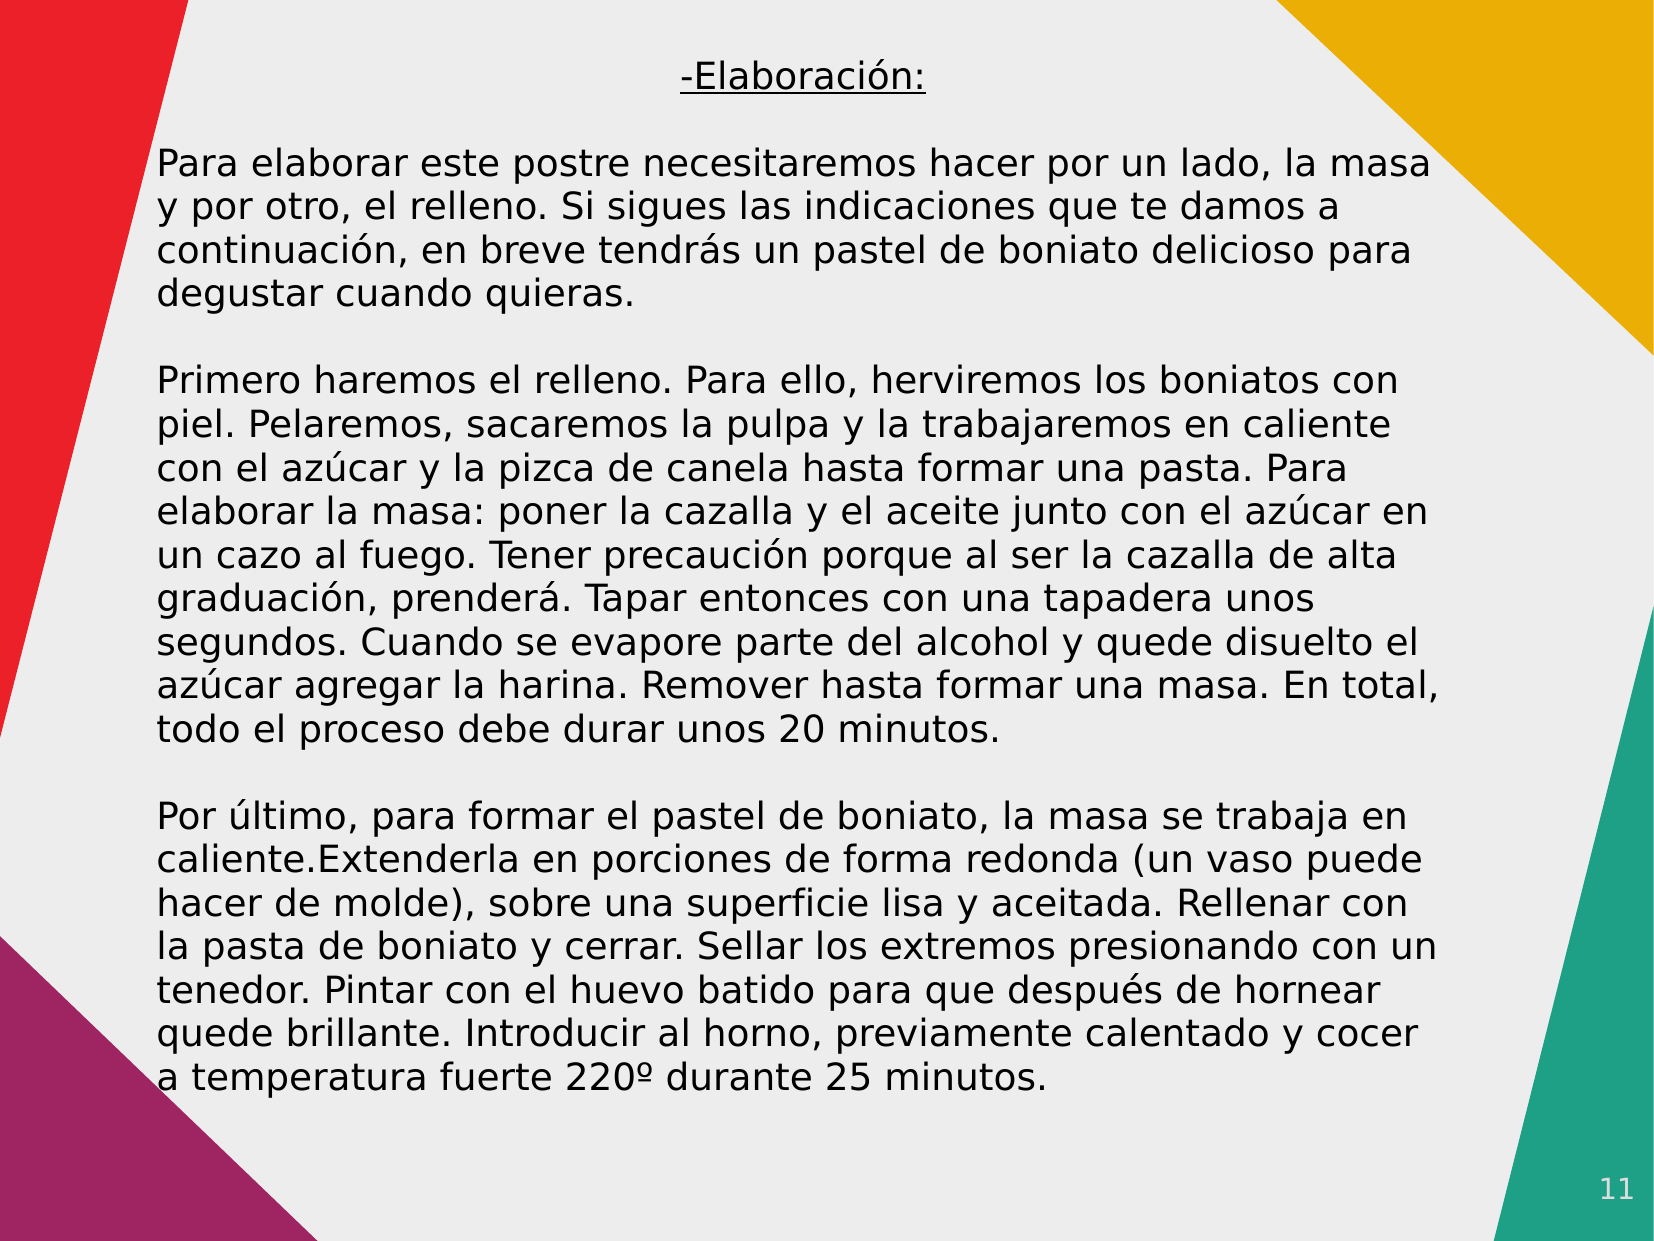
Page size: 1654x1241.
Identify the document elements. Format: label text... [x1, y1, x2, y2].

text_box -Elaboración: Para elaborar este postre necesitaremos hacer por un lado, la masa y por otro, el relleno. Si sigues las indicaciones que te damos a continuación, en breve tendrás un pastel de boniato delicioso para degustar cuando quieras. Primero haremos el relleno. Para ello, herviremos los boniatos con piel. Pelaremos, sacaremos la pulpa y la trabajaremos en caliente con el azúcar y la pizca de canela hasta formar una pasta. Para elaborar la masa: poner la cazalla y el aceite junto con el azúcar en un cazo al fuego. Tener precaución porque al ser la cazalla de alta graduación, prenderá. Tapar entonces con una tapadera unos segundos. Cuando se evapore parte del alcohol y quede disuelto el azúcar agregar la harina. Remover hasta formar una masa. En total, todo el proceso debe durar unos 20 minutos. Por último, para formar el pastel de boniato, la masa se trabaja en caliente.Extenderla en porciones de forma redonda (un vaso puede hacer de molde), sobre una superficie lisa y aceitada. Rellenar con la pasta de boniato y cerrar. Sellar los extremos presionando con un tenedor. Pintar con el huevo batido para que después de hornear quede brillante. Introducir al horno, previamente calentado y cocer a temperatura fuerte 220º durante 25 minutos. [141, 47, 1465, 1107]
